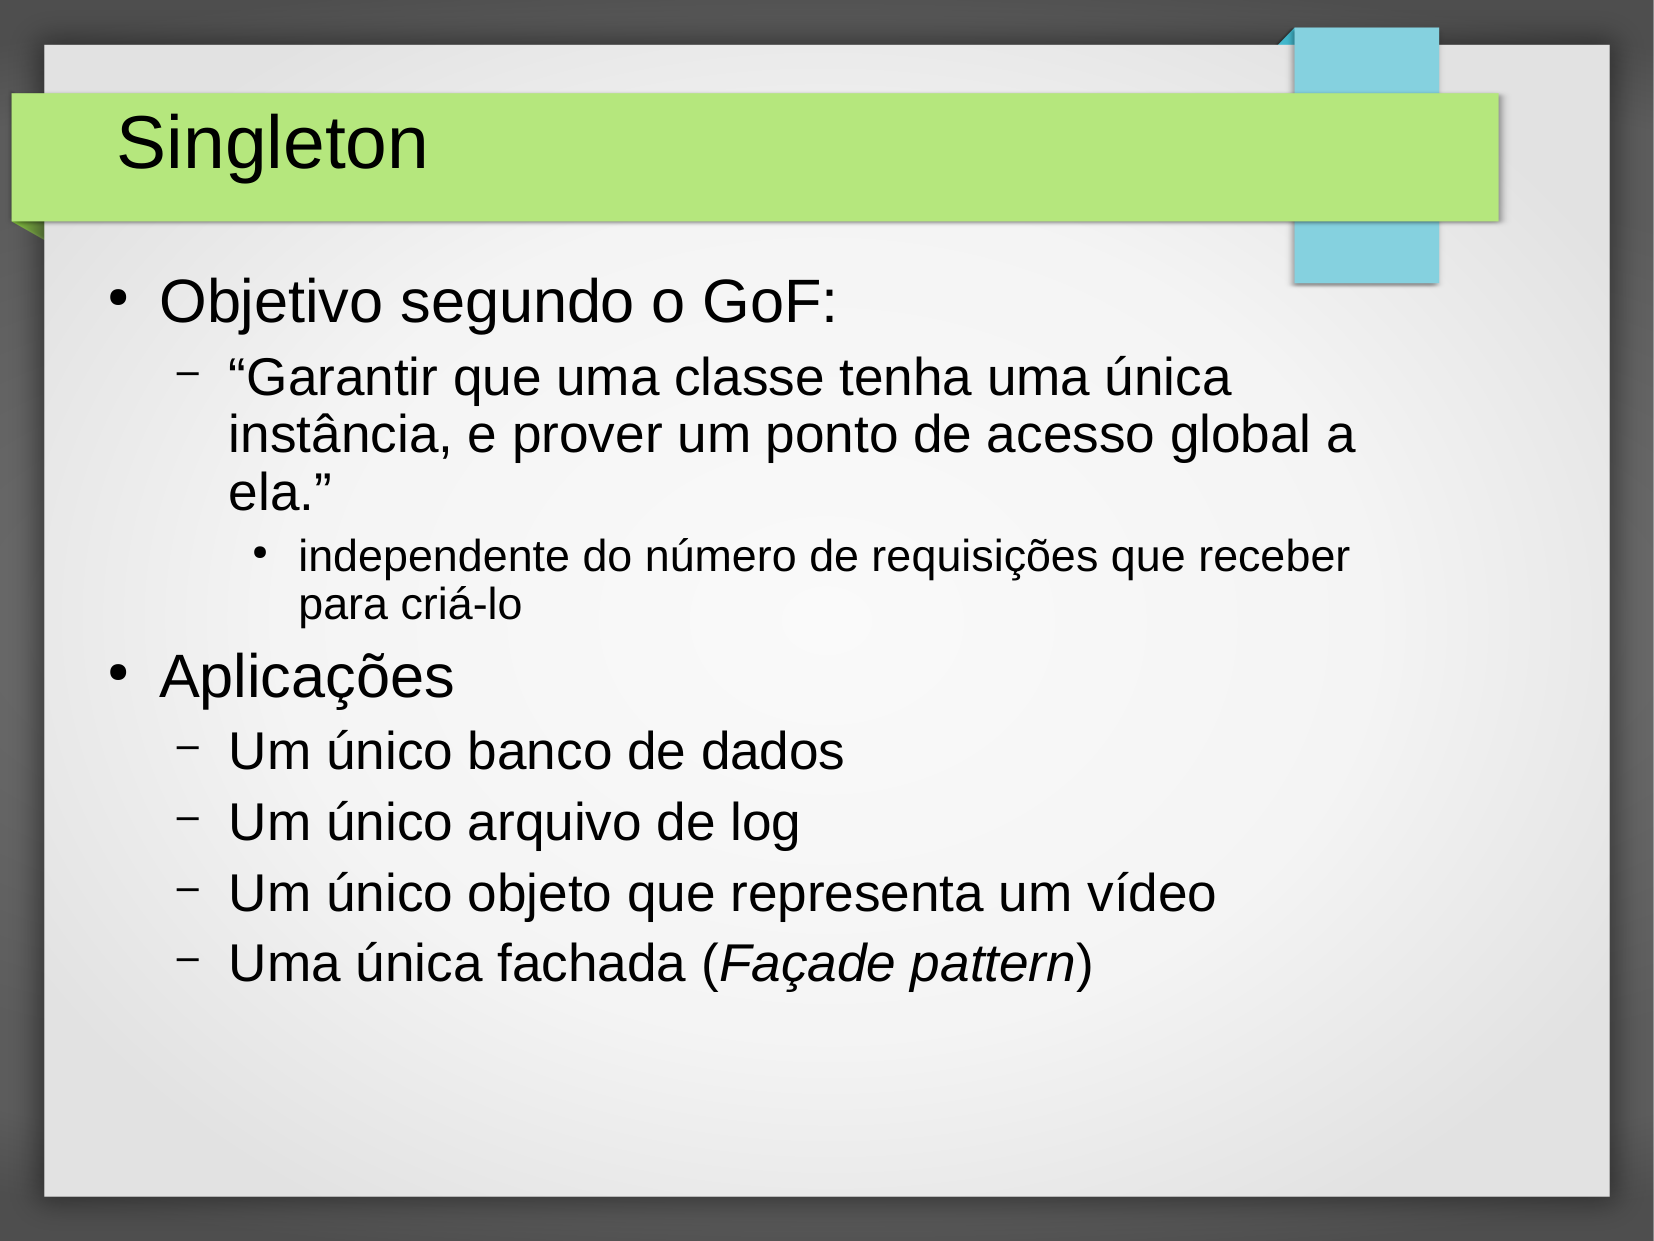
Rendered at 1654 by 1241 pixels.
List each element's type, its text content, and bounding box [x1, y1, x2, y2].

title Singleton [75, 45, 1426, 233]
picture [0, 0, 1654, 1241]
list Objetivo segundo o GoF: “Garantir que uma classe tenha uma única instância, e prover um ponto de acesso global a ela.” independente do número de requisições que receber para criá-lo Aplicações Um único banco de dados Um único arquivo de log Um único objeto que representa um vídeo Uma única fachada (Façade pattern) [75, 262, 1426, 1005]
